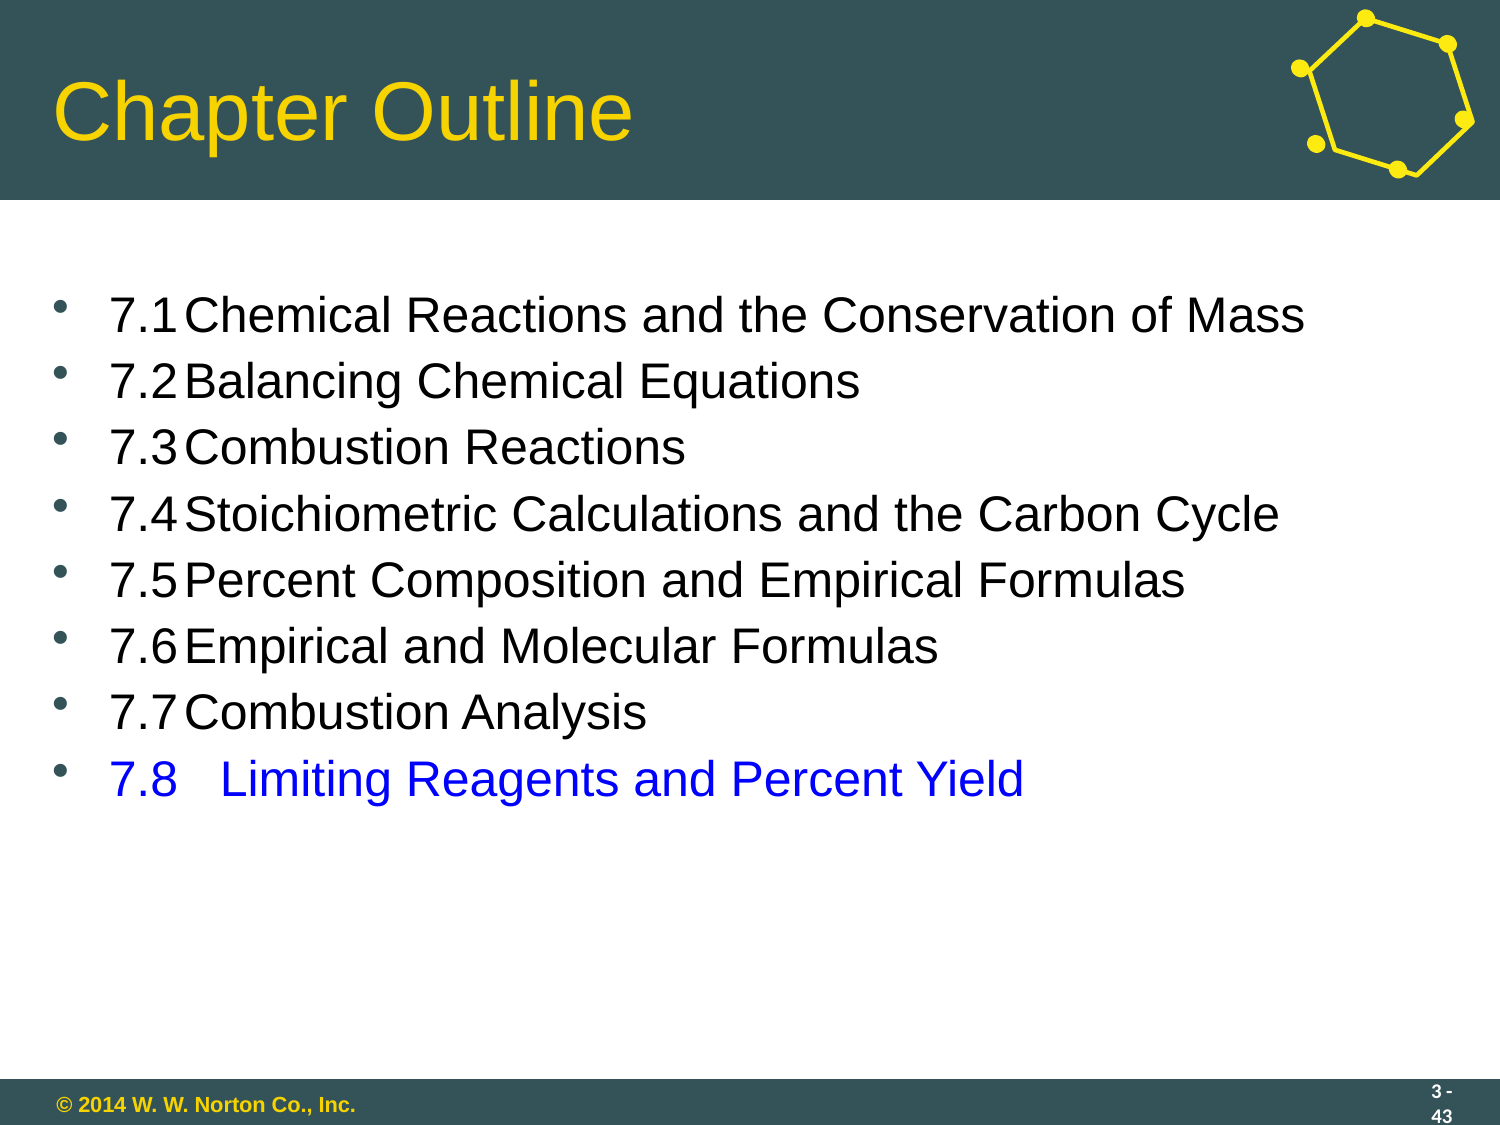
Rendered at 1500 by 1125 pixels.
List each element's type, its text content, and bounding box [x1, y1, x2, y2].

list 7.1 Chemical Reactions and the Conservation of Mass 7.2 Balancing Chemical Equations 7.3 Combustion Reactions 7.4 Stoichiometric Calculations and the Carbon Cycle 7.5 Percent Composition and Empirical Formulas 7.6 Empirical and Molecular Formulas 7.7 Combustion Analysis 7.8 Limiting Reagents and Percent Yield [37, 275, 1363, 850]
title Chapter Outline [37, 19, 1118, 195]
slide_number 3 - <number> [1411, 1086, 1468, 1119]
